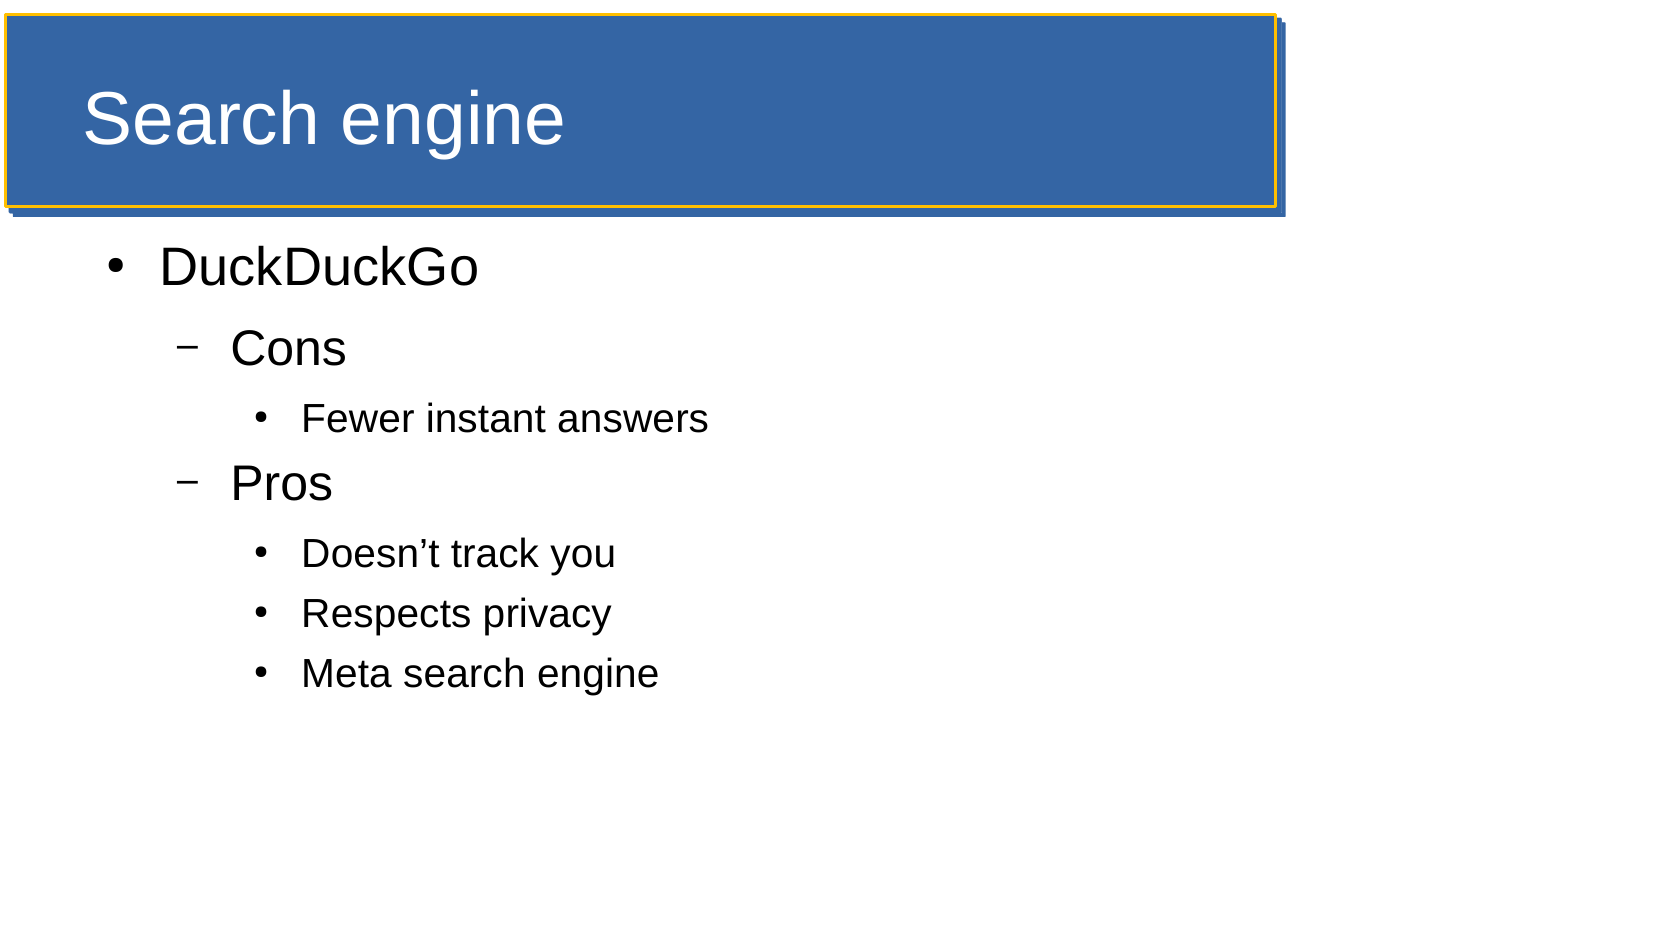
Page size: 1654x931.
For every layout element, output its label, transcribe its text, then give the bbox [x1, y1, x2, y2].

title Search engine [82, 44, 1235, 192]
list DuckDuckGo Cons Fewer instant answers Pros Doesn’t track you Respects privacy Meta search engine [88, 236, 1565, 798]
